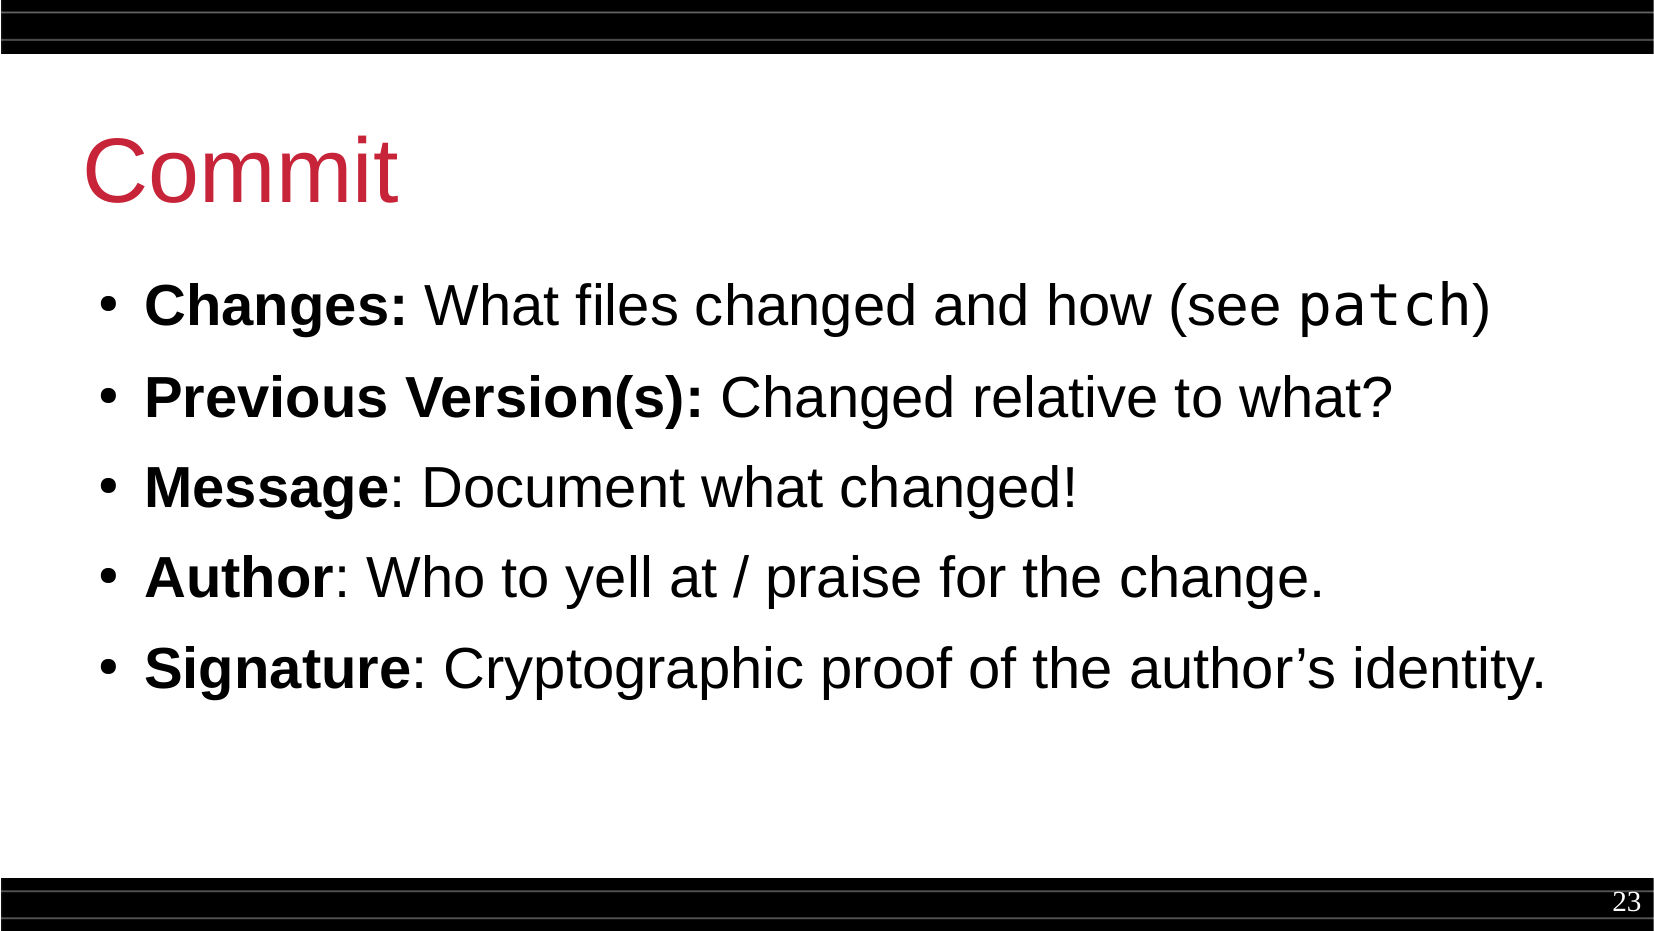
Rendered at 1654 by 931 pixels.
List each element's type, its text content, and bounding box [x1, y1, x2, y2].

picture [1, 878, 1654, 931]
title Commit [82, 92, 1571, 249]
picture [1, 0, 1654, 54]
list Changes: What files changed and how (see patch) Previous Version(s): Changed relative to what? Message: Document what changed! Author: Who to yell at / praise for the change. Signature: Cryptographic proof of the author’s identity. [82, 271, 1571, 758]
